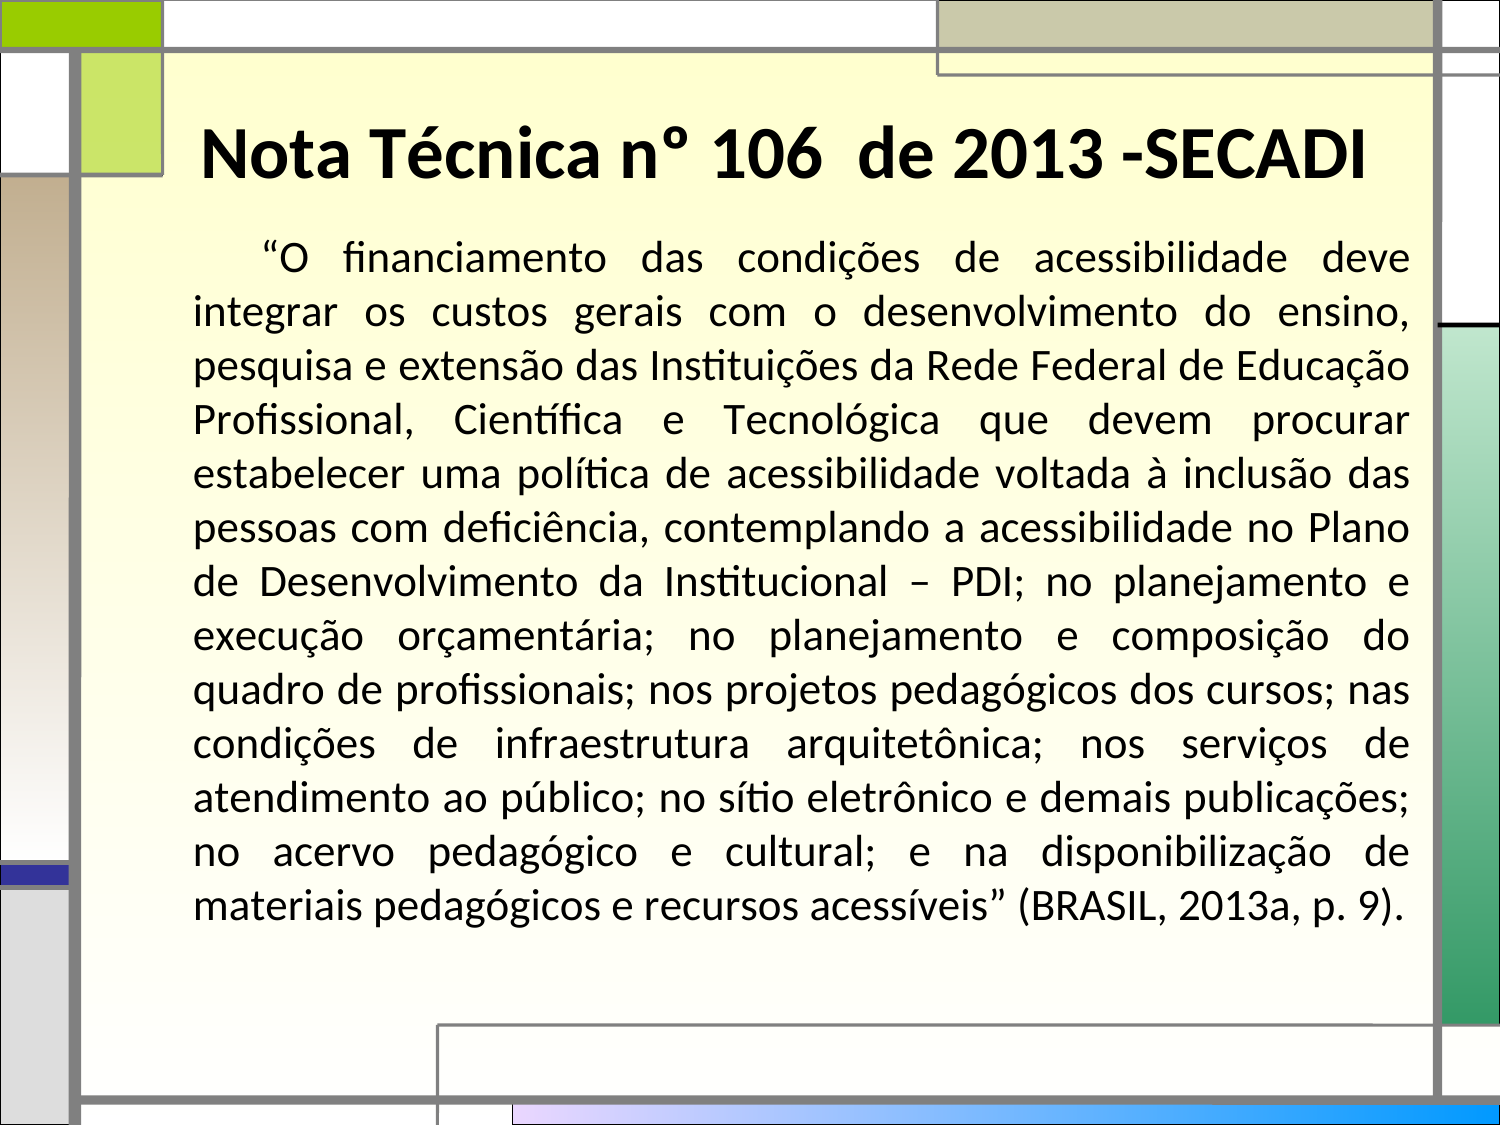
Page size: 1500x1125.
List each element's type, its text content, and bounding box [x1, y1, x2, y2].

list “O financiamento das condições de acessibilidade deve integrar os custos gerais com o desenvolvimento do ensino, pesquisa e extensão das Instituições da Rede Federal de Educação Profissional, Científica e Tecnológica que devem procurar estabelecer uma política de acessibilidade voltada à inclusão das pessoas com deficiência, contemplando a acessibilidade no Plano de Desenvolvimento da Institucional – PDI; no planejamento e execução orçamentária; no planejamento e composição do quadro de profissionais; nos projetos pedagógicos dos cursos; nas condições de infraestrutura arquitetônica; nos serviços de atendimento ao público; no sítio eletrônico e demais publicações; no acervo pedagógico e cultural; e na disponibilização de materiais pedagógicos e recursos acessíveis” (BRASIL, 2013a, p. 9). [76, 219, 1427, 963]
title Nota Técnica nº 106 de 2013 -SECADI [147, 54, 1423, 219]
